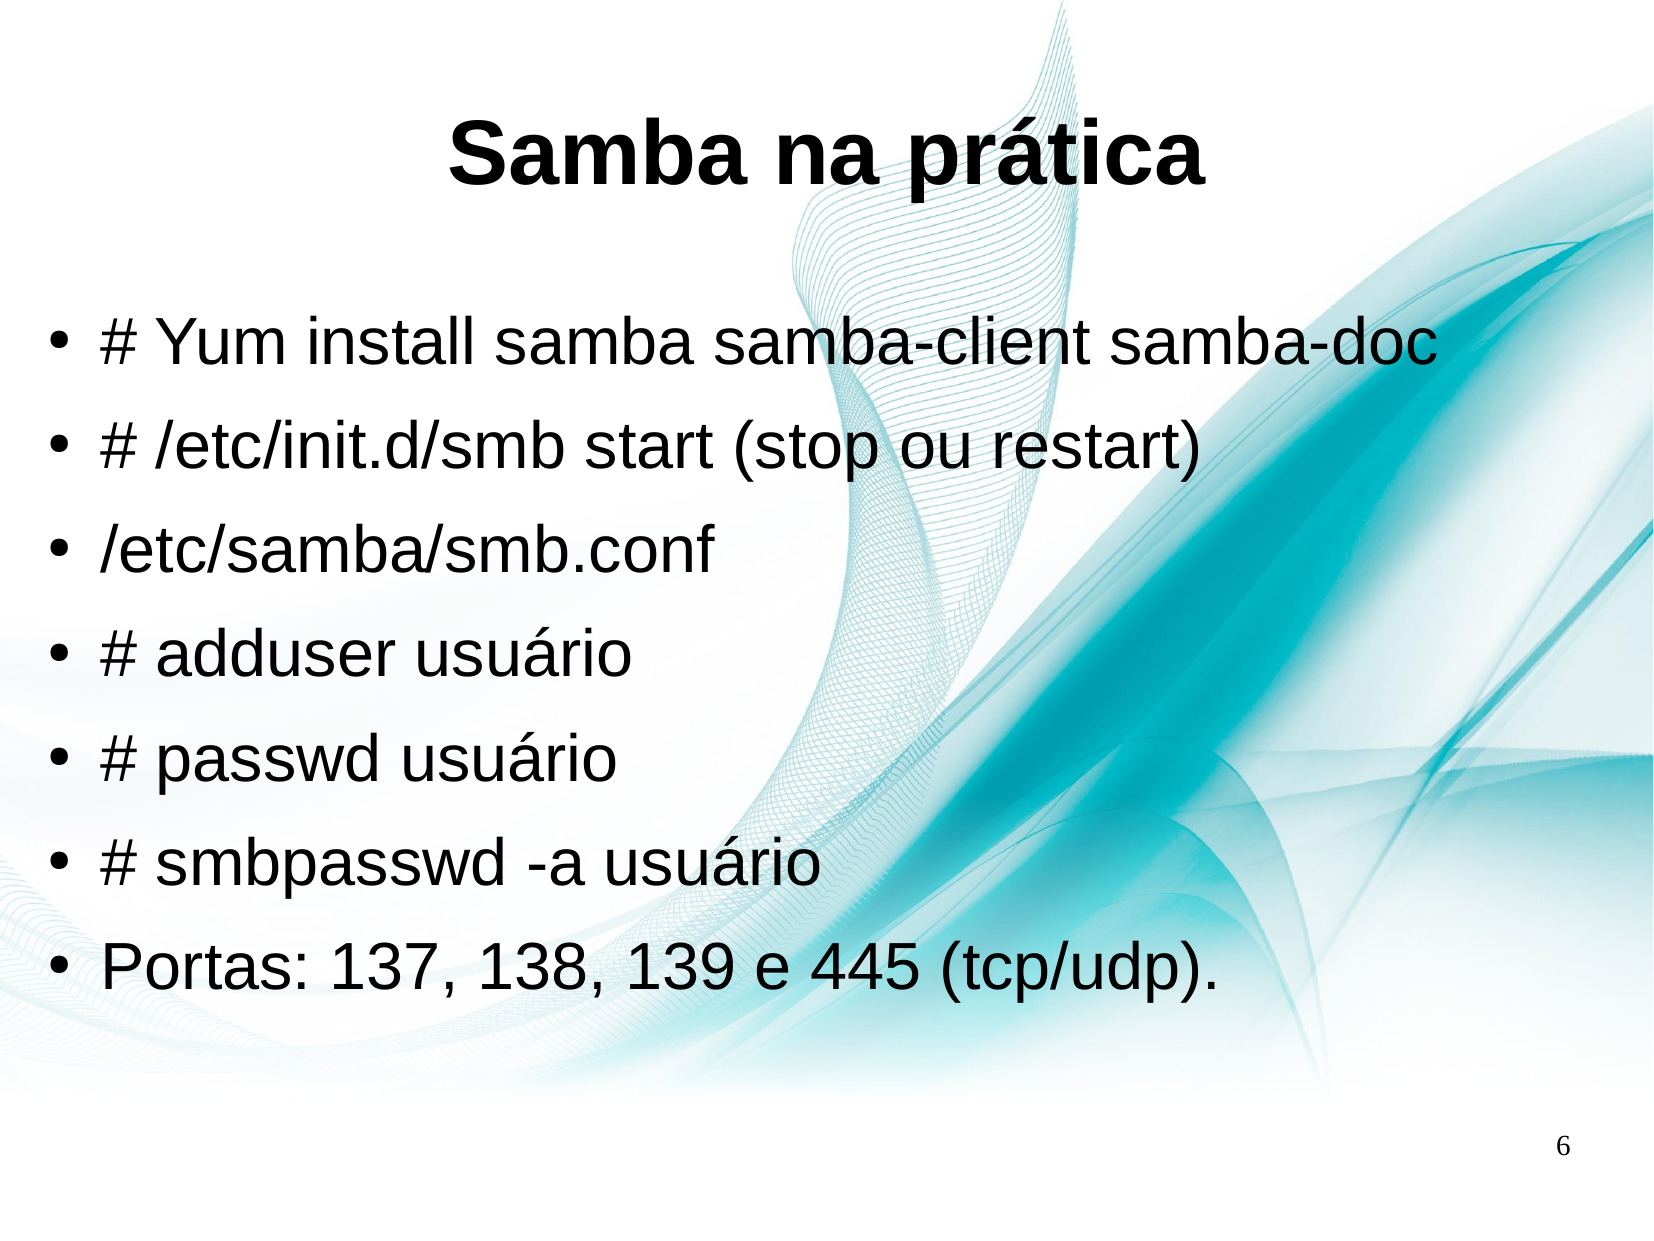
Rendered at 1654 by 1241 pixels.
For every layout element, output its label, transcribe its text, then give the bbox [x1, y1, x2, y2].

title Samba na prática [82, 56, 1571, 250]
picture [0, 0, 1654, 1125]
list # Yum install samba samba-client samba-doc # /etc/init.d/smb start (stop ou restart) /etc/samba/smb.conf # adduser usuário # passwd usuário # smbpasswd -a usuário Portas: 137, 138, 139 e 445 (tcp/udp). [29, 303, 1625, 1241]
